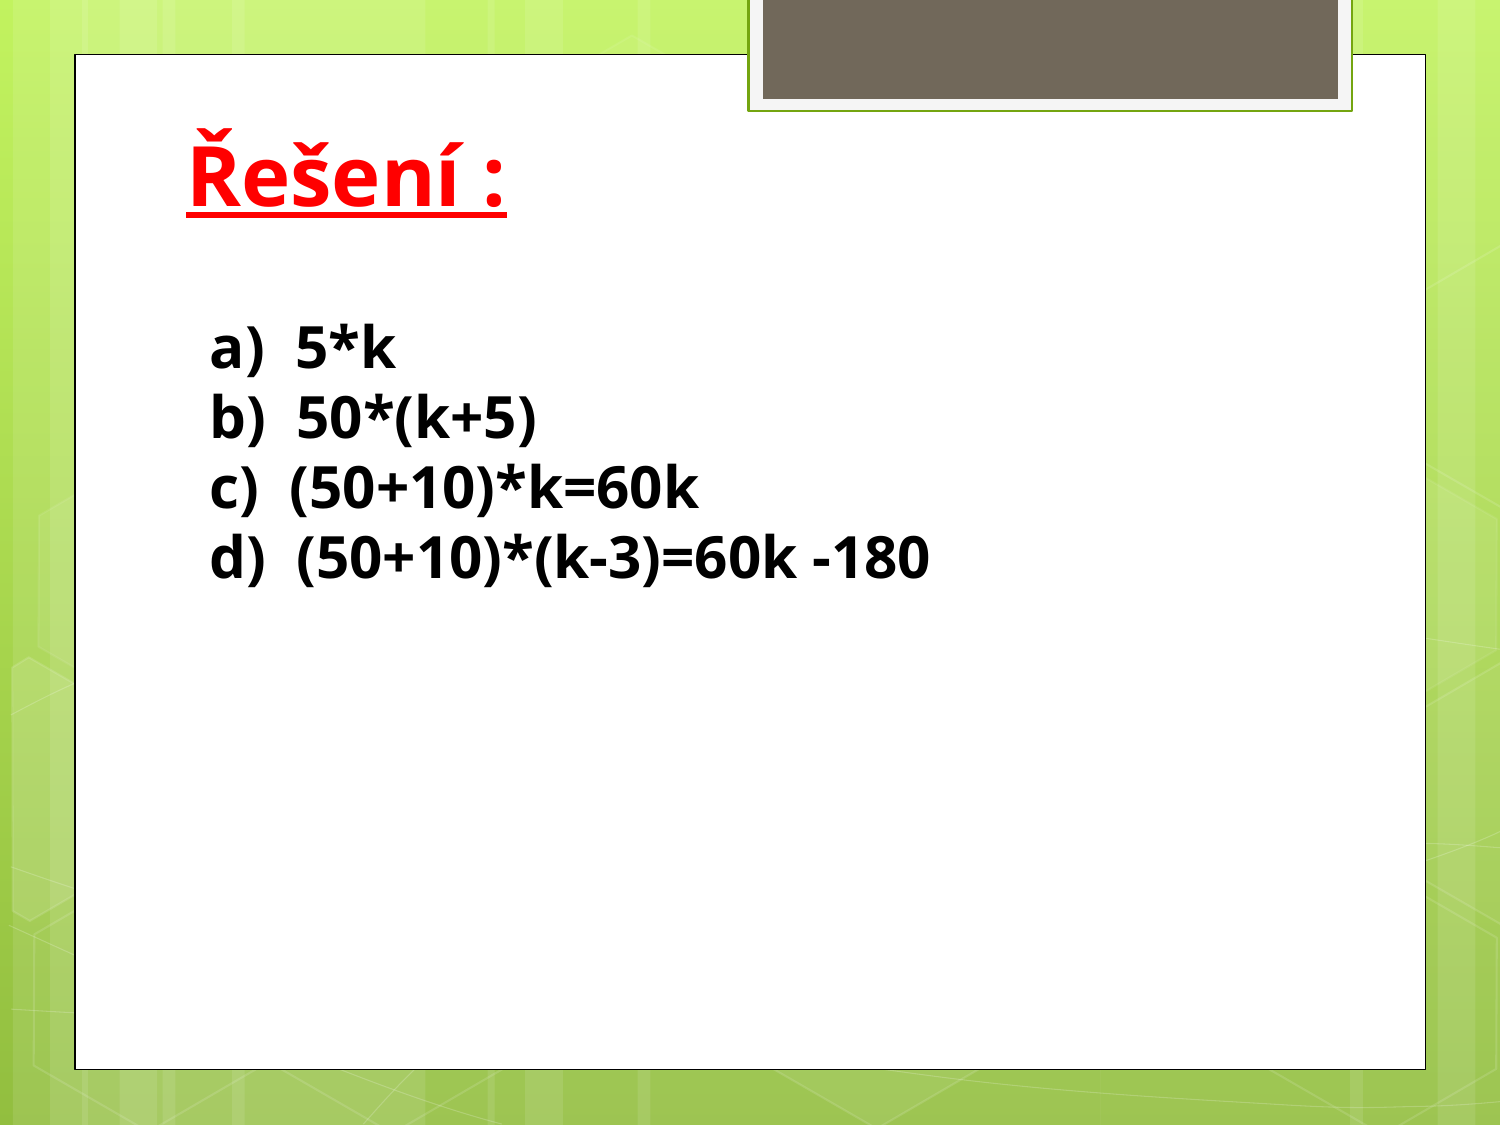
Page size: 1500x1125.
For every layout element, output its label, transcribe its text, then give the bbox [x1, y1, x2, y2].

title Řešení : [171, 42, 1415, 231]
text_box a) 5*k b) 50*(k+5) c) (50+10)*k=60k d) (50+10)*(k-3)=60k -180 [195, 303, 1128, 668]
